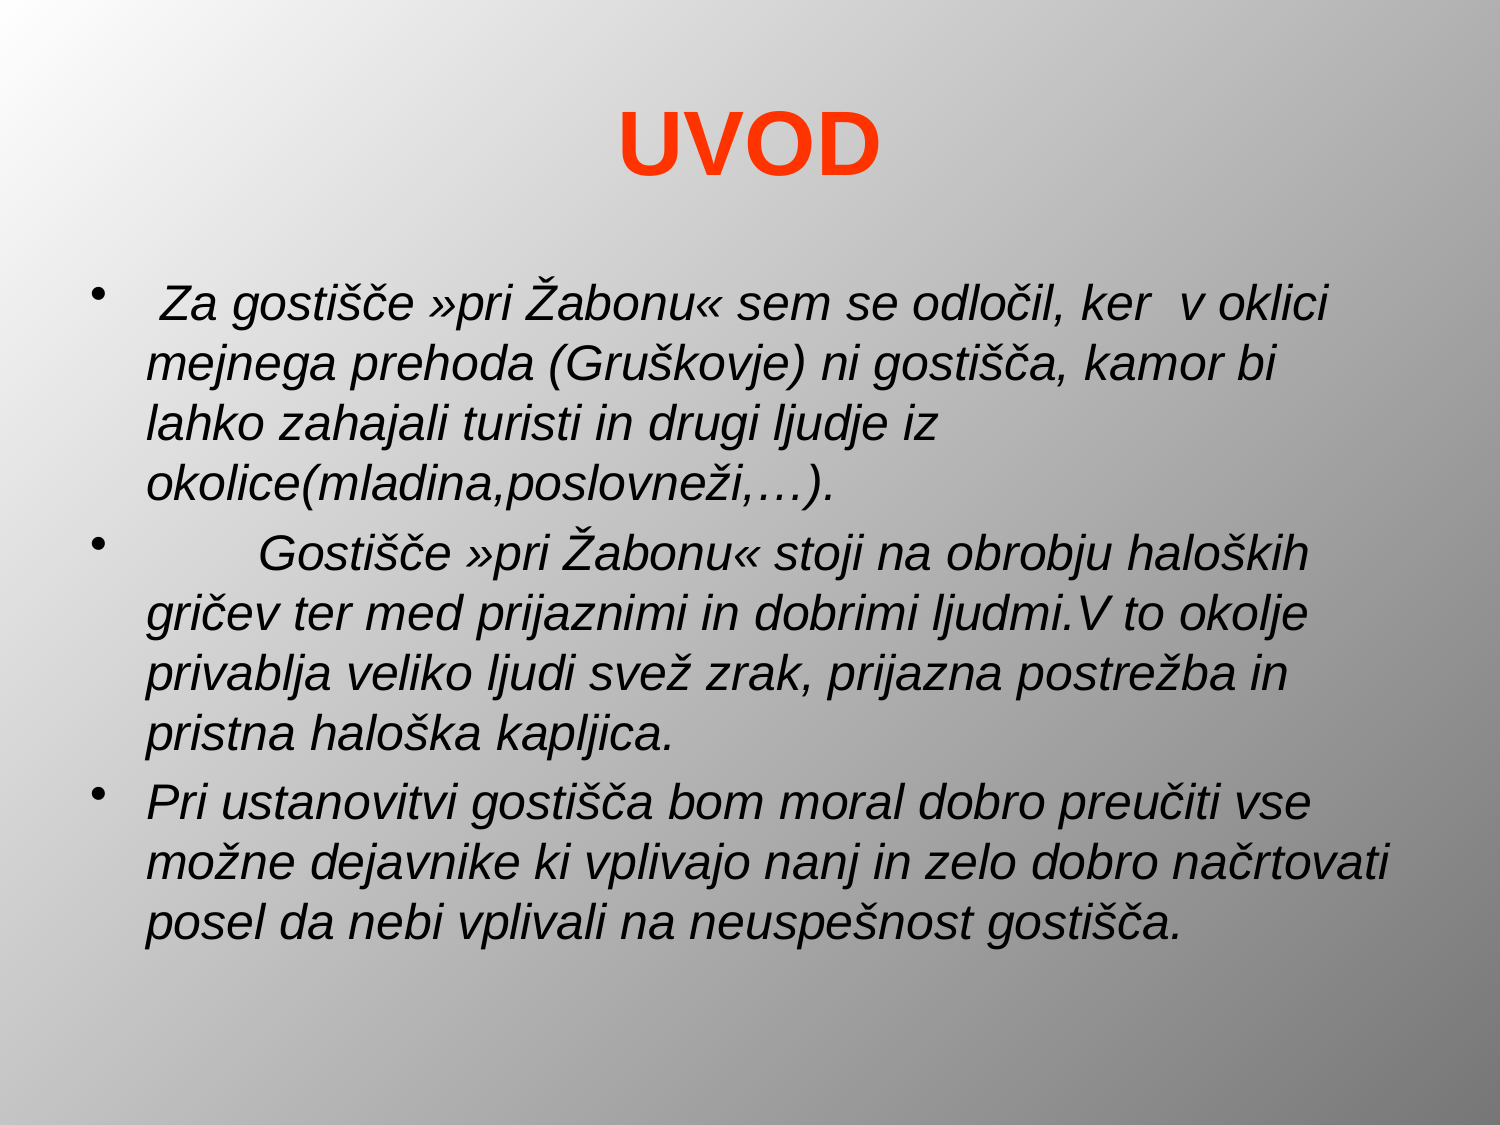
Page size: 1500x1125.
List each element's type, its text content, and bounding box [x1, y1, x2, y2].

title UVOD [75, 45, 1425, 233]
list Za gostišče »pri Žabonu« sem se odločil, ker v oklici mejnega prehoda (Gruškovje) ni gostišča, kamor bi lahko zahajali turisti in drugi ljudje iz okolice(mladina,poslovneži,…). Gostišče »pri Žabonu« stoji na obrobju haloških gričev ter med prijaznimi in dobrimi ljudmi.V to okolje privablja veliko ljudi svež zrak, prijazna postrežba in pristna haloška kapljica. Pri ustanovitvi gostišča bom moral dobro preučiti vse možne dejavnike ki vplivajo nanj in zelo dobro načrtovati posel da nebi vplivali na neuspešnost gostišča. [75, 262, 1425, 1005]
